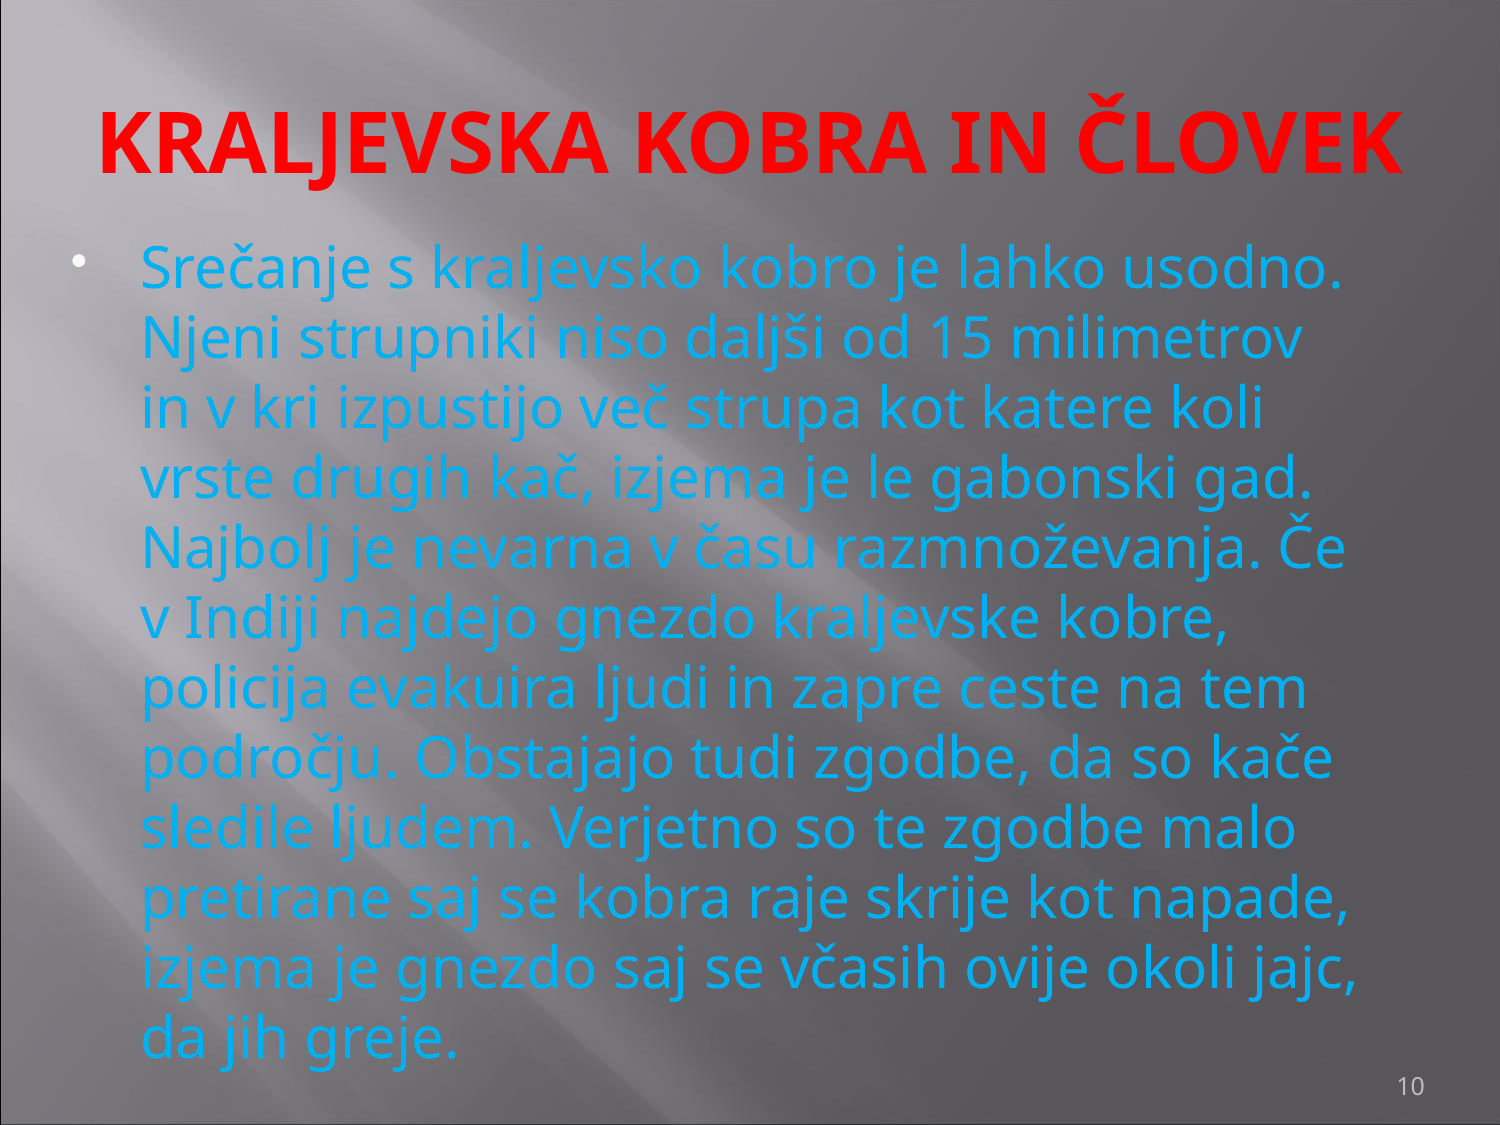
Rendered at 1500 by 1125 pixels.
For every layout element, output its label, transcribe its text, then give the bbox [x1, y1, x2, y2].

list Srečanje s kraljevsko kobro je lahko usodno. Njeni strupniki niso daljši od 15 milimetrov in v kri izpustijo več strupa kot katere koli vrste drugih kač, izjema je le gabonski gad. Najbolj je nevarna v času razmnoževanja. Če v Indiji najdejo gnezdo kraljevske kobre, policija evakuira ljudi in zapre ceste na tem področju. Obstajajo tudi zgodbe, da so kače sledile ljudem. Verjetno so te zgodbe malo pretirane saj se kobra raje skrije kot napade, izjema je gnezdo saj se včasih ovije okoli jajc, da jih greje. [35, 222, 1383, 1079]
slide_number <number> [1299, 1052, 1425, 1113]
title KRALJEVSKA KOBRA IN ČLOVEK [75, 45, 1425, 233]
picture [0, 0, 1500, 1125]
